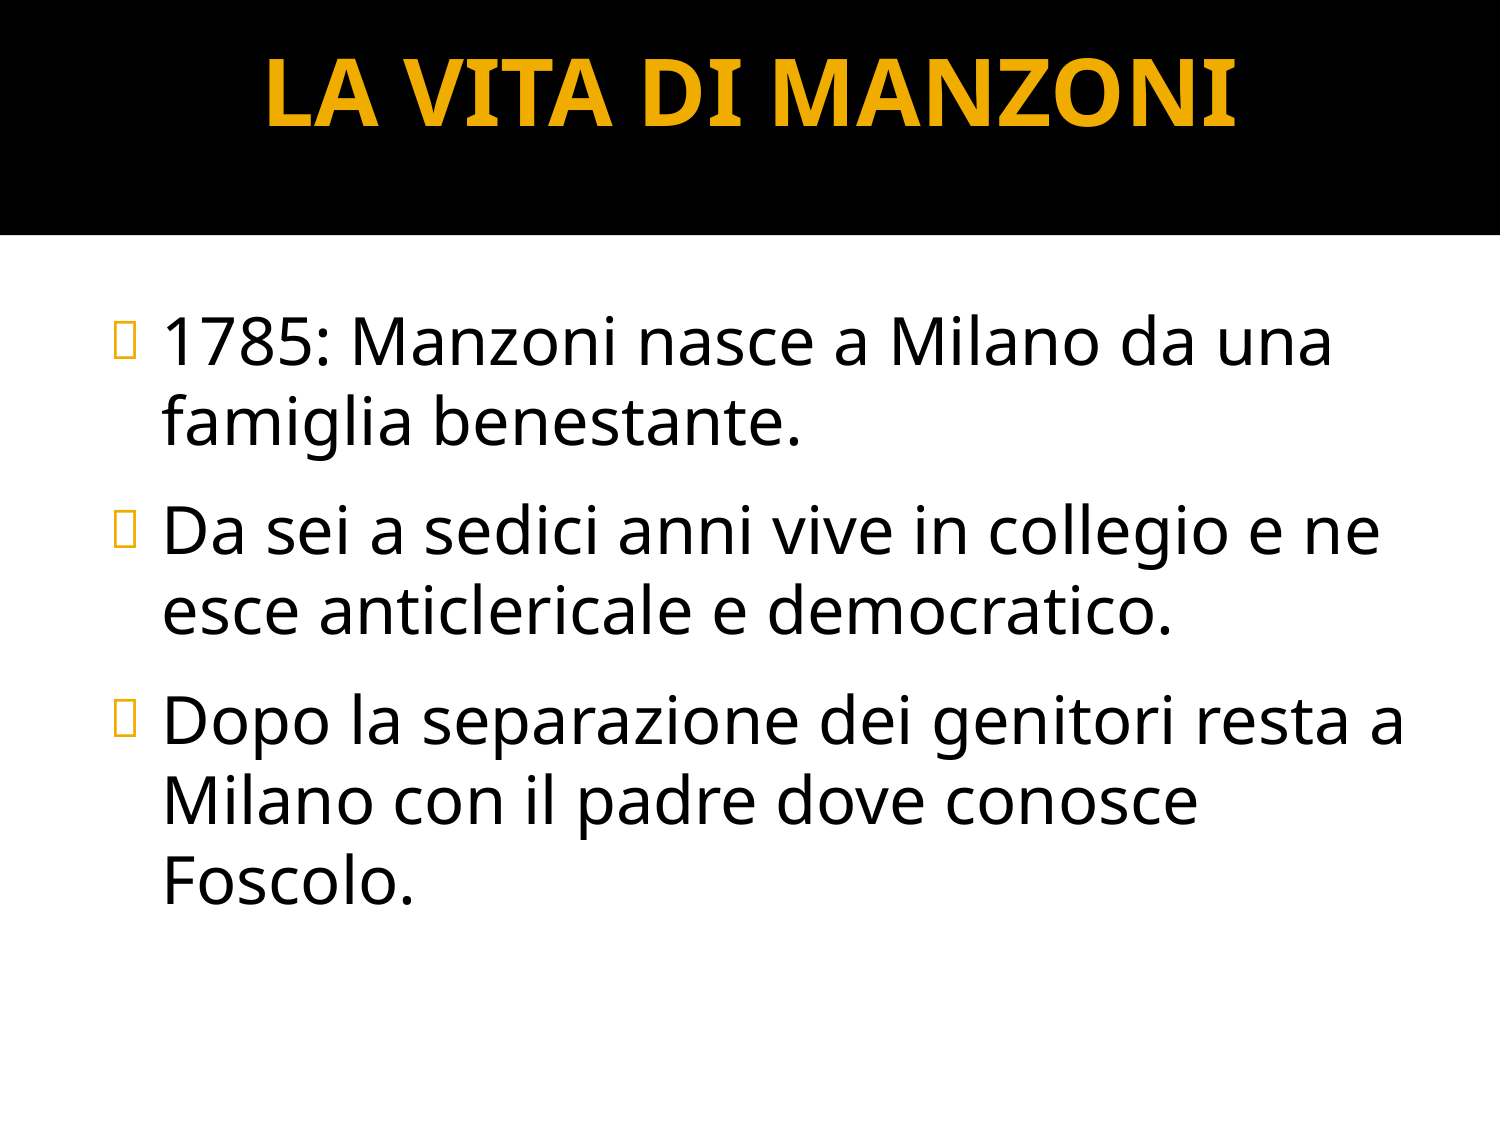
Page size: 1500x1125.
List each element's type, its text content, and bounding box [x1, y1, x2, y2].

list 1785: Manzoni nasce a Milano da una famiglia benestante. Da sei a sedici anni vive in collegio e ne esce anticlericale e democratico. Dopo la separazione dei genitori resta a Milano con il padre dove conosce Foscolo. [75, 291, 1425, 1050]
title LA VITA DI MANZONI [75, 25, 1425, 231]
